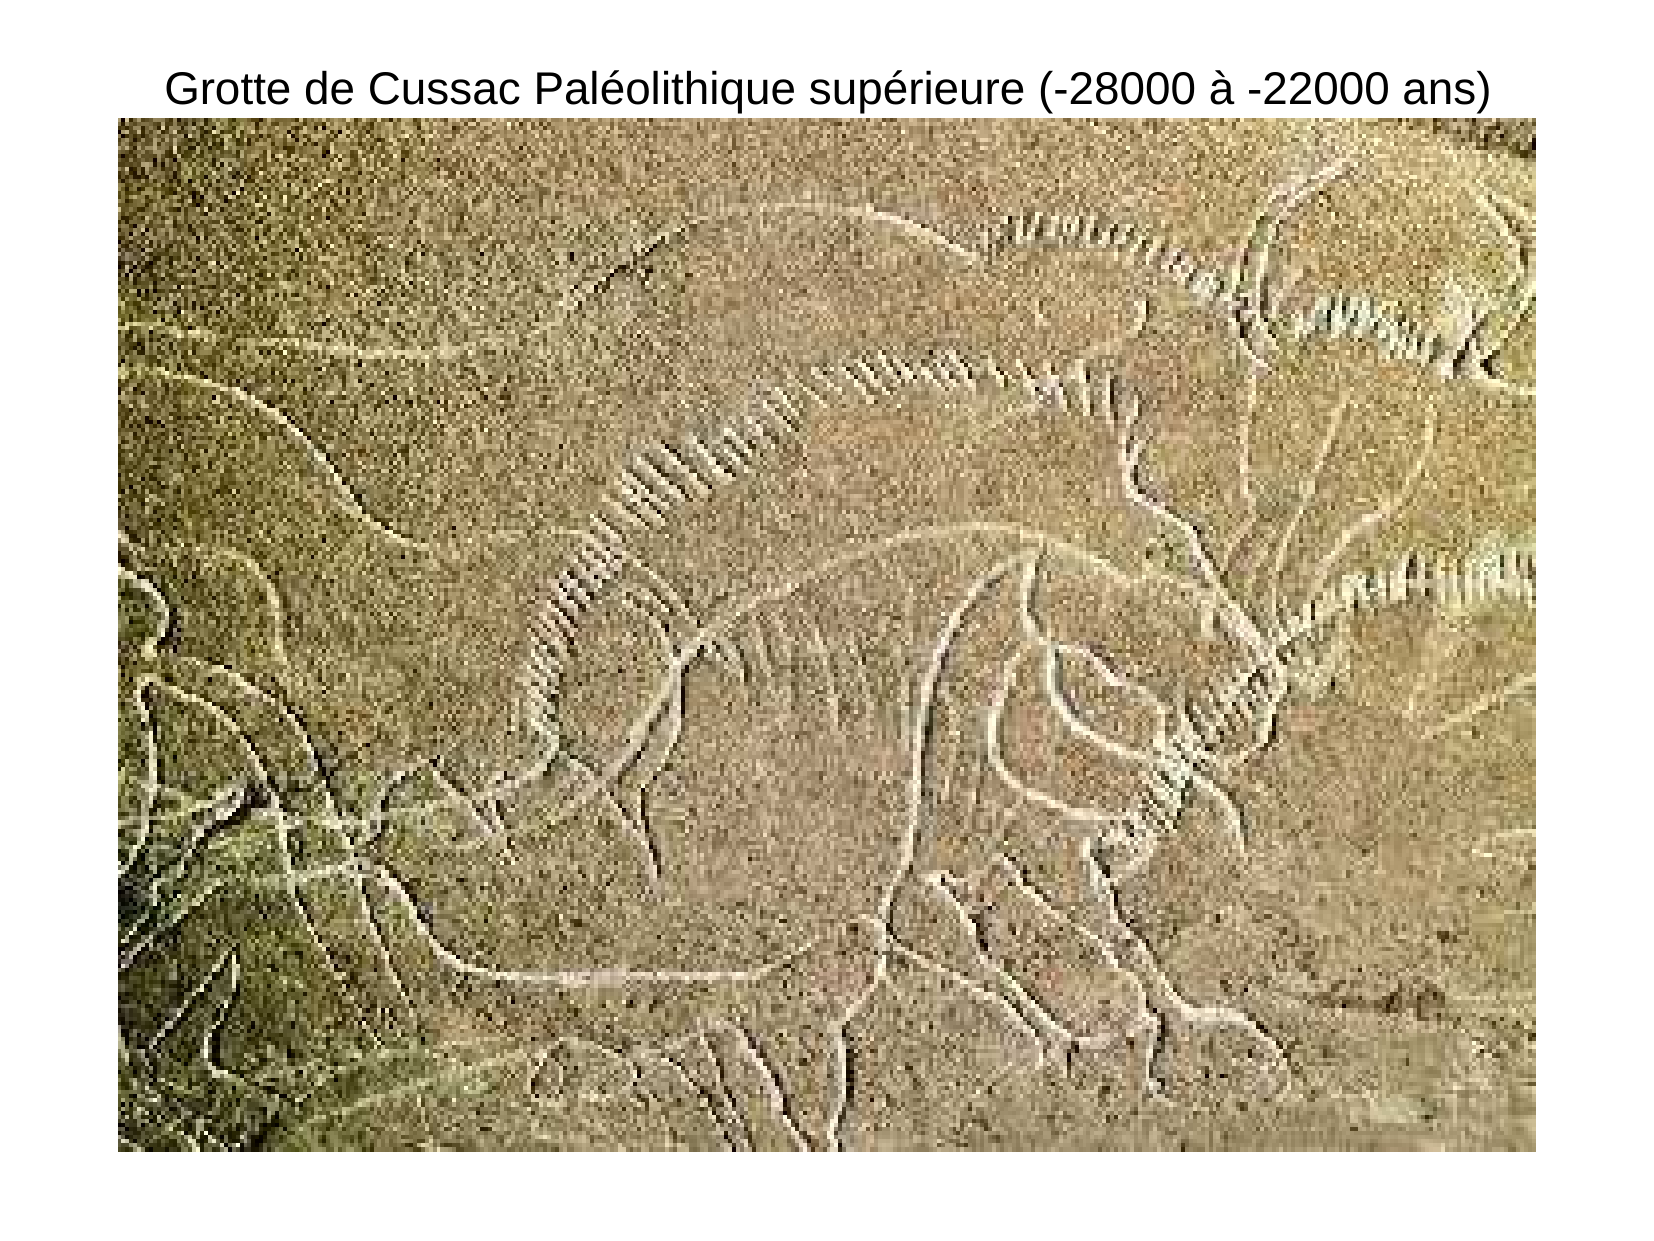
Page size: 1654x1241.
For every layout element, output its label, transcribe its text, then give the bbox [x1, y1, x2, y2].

title Grotte de Cussac Paléolithique supérieure (-28000 à -22000 ans) [90, 22, 1579, 156]
picture [118, 156, 1536, 1152]
